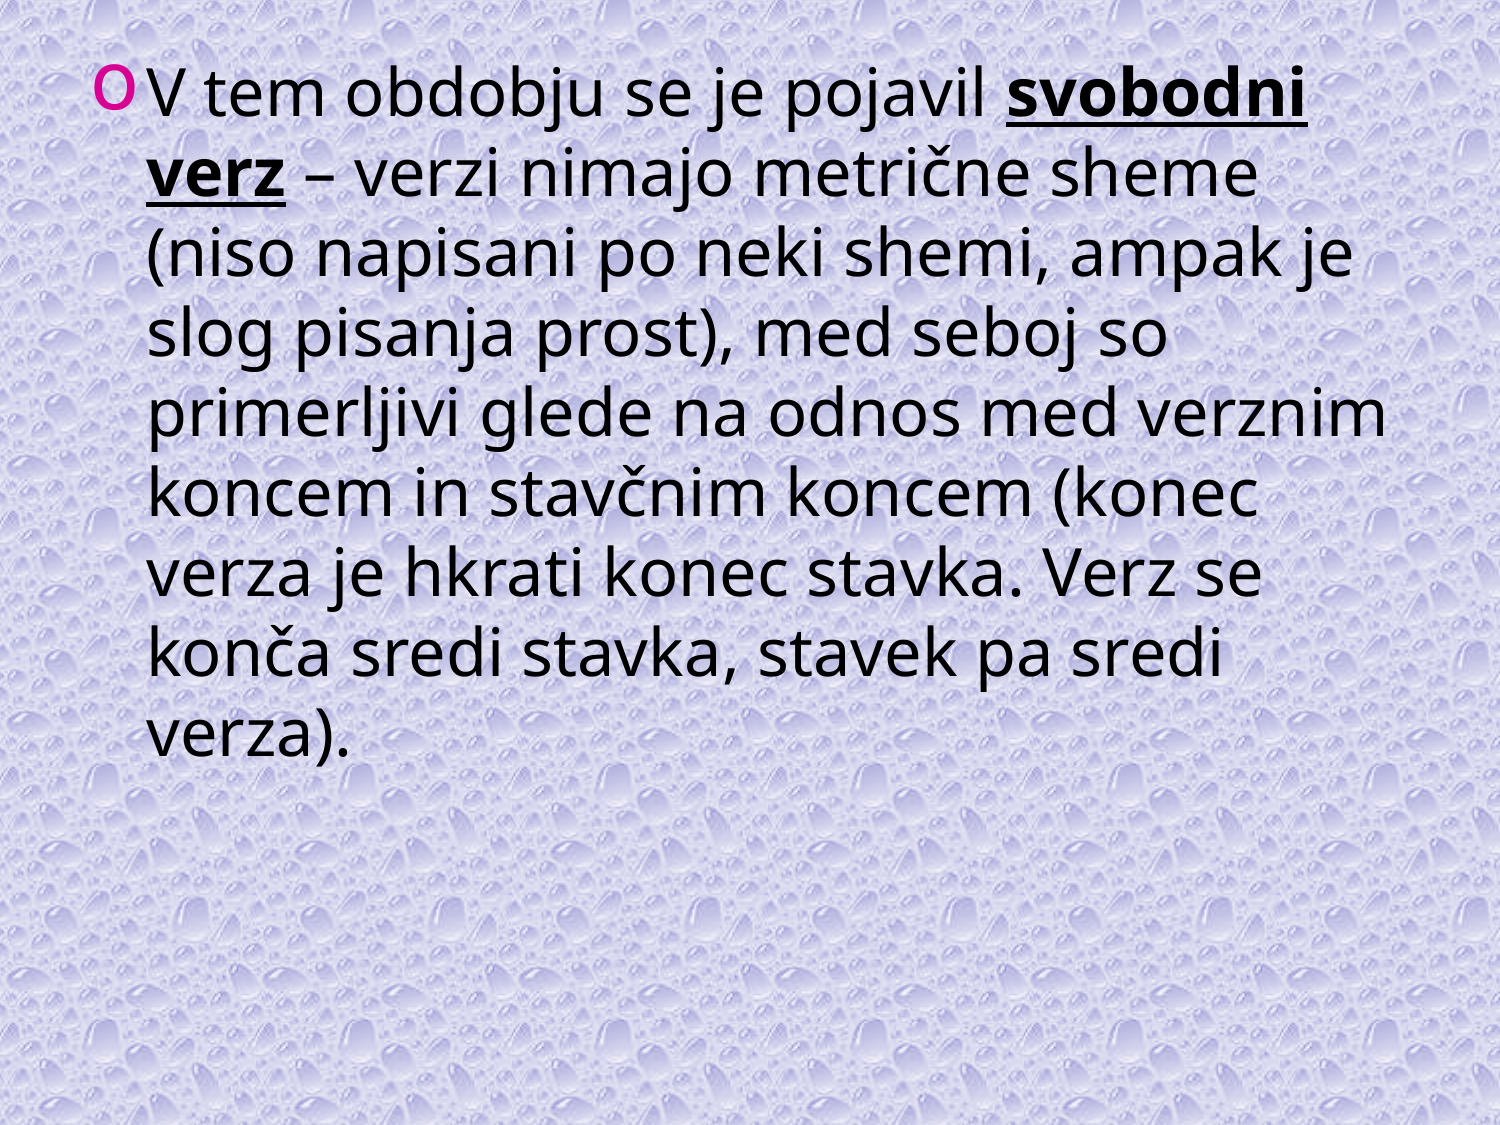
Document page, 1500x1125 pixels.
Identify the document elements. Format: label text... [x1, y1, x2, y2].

picture [0, 0, 1500, 1125]
list V tem obdobju se je pojavil svobodni verz – verzi nimajo metrične sheme (niso napisani po neki shemi, ampak je slog pisanja prost), med seboj so primerljivi glede na odnos med verznim koncem in stavčnim koncem (konec verza je hkrati konec stavka. Verz se konča sredi stavka, stavek pa sredi verza). [75, 42, 1425, 988]
